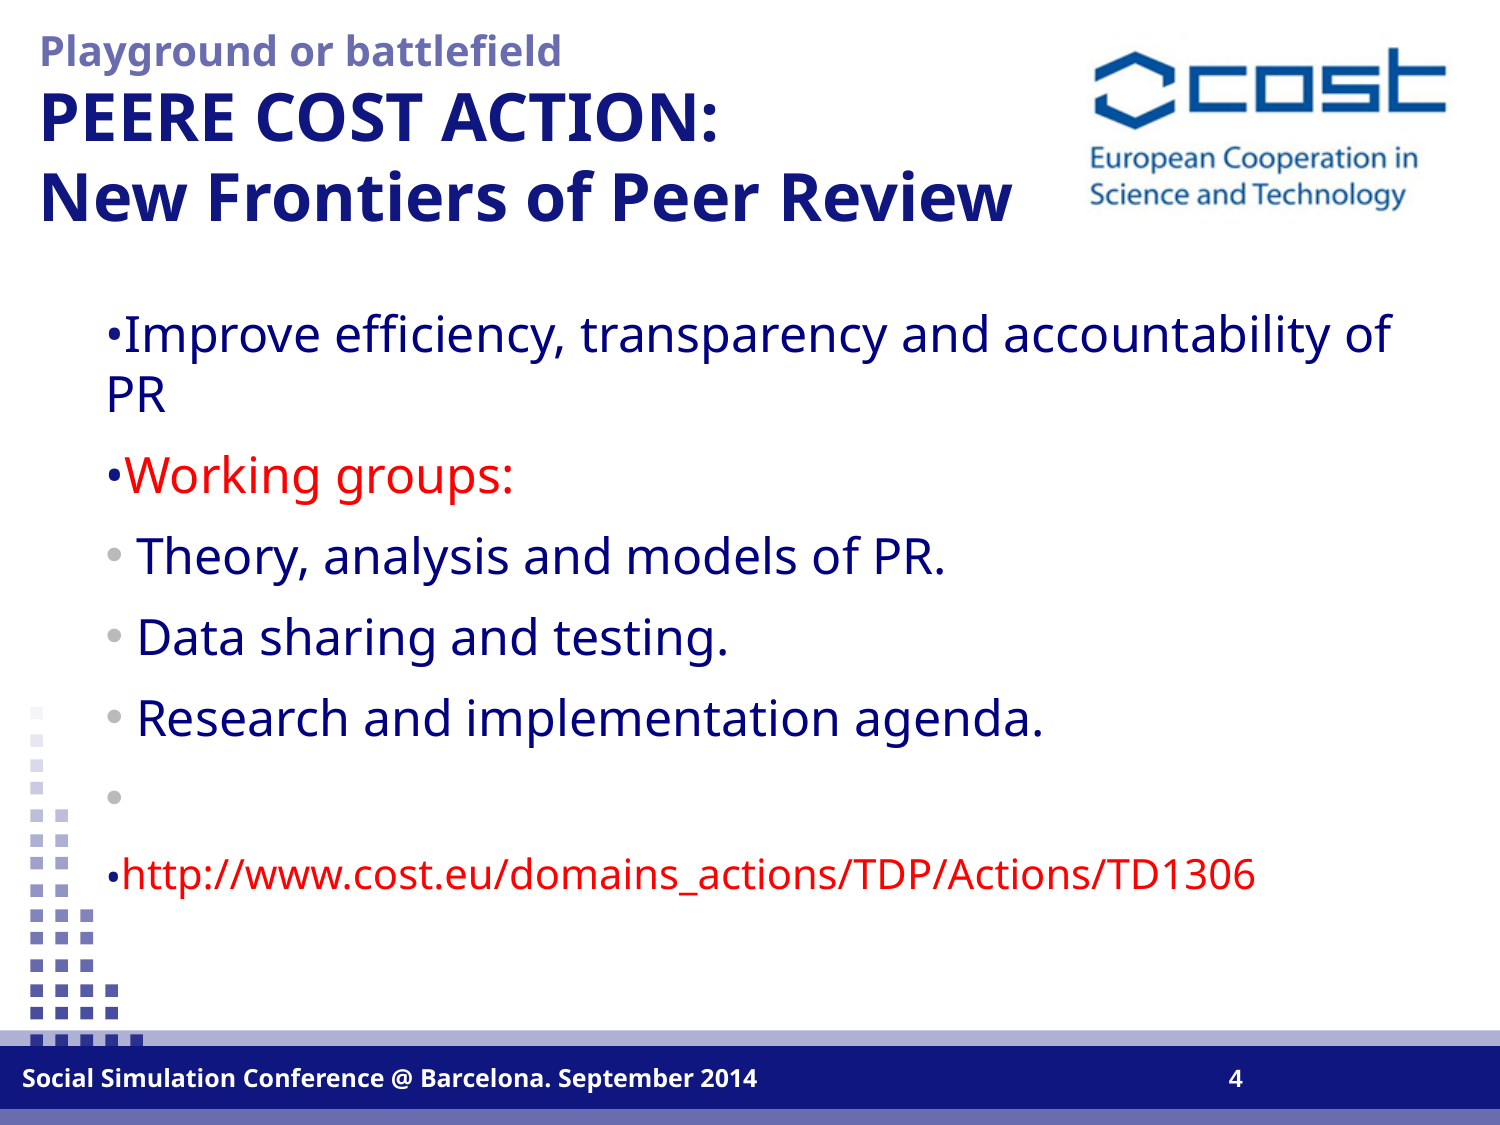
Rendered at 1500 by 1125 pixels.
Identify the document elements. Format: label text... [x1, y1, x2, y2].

text_box Playground or battlefield PEERE COST ACTION: New Frontiers of Peer Review [24, 17, 1453, 243]
text_box Improve efficiency, transparency and accountability of PR Working groups: Theory, analysis and models of PR. Data sharing and testing. Research and implementation agenda. http://www.cost.eu/domains_actions/TDP/Actions/TD1306 [90, 295, 1424, 1003]
picture [1073, 35, 1467, 225]
